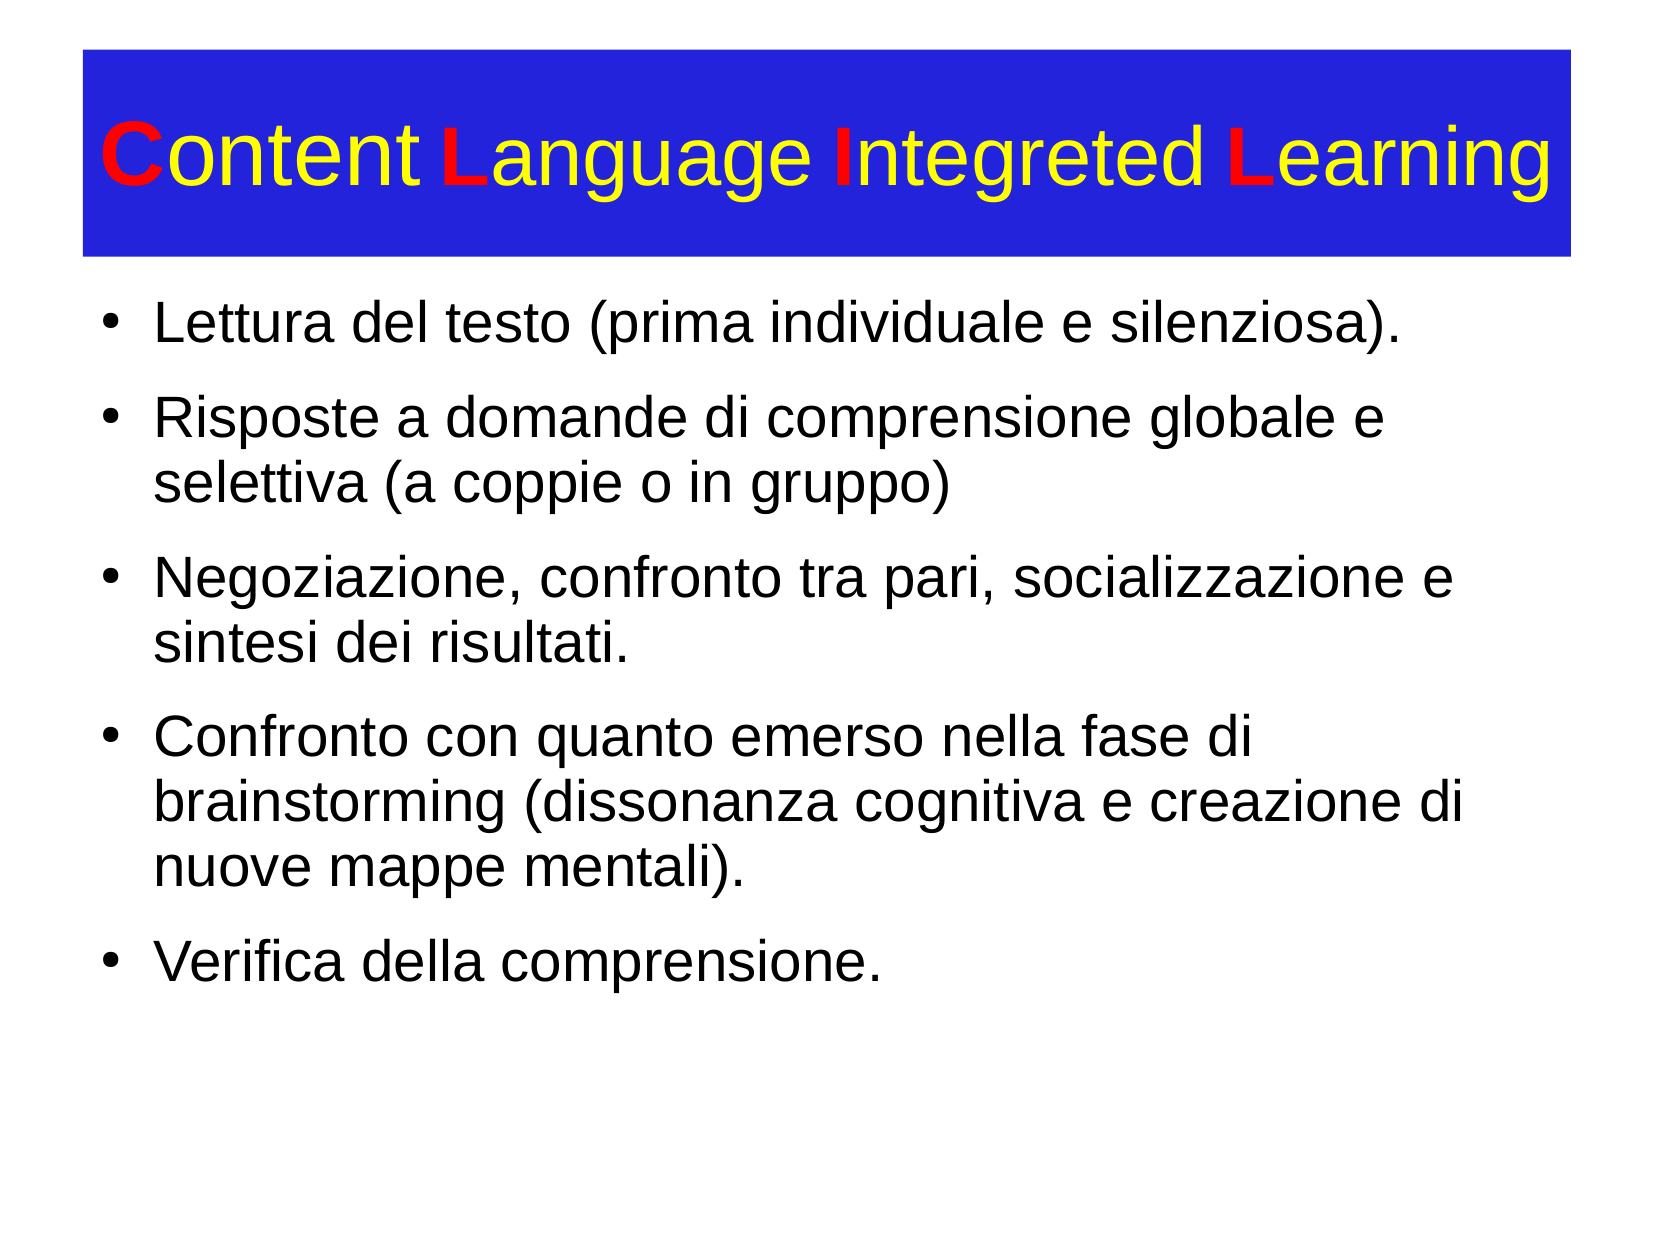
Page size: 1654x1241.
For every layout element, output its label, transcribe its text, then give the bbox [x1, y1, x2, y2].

title Content Language Integreted Learning [82, 49, 1571, 257]
list Lettura del testo (prima individuale e silenziosa). Risposte a domande di comprensione globale e selettiva (a coppie o in gruppo) Negoziazione, confronto tra pari, socializzazione e sintesi dei risultati. Confronto con quanto emerso nella fase di brainstorming (dissonanza cognitiva e creazione di nuove mappe mentali). Verifica della comprensione. [82, 290, 1571, 1094]
